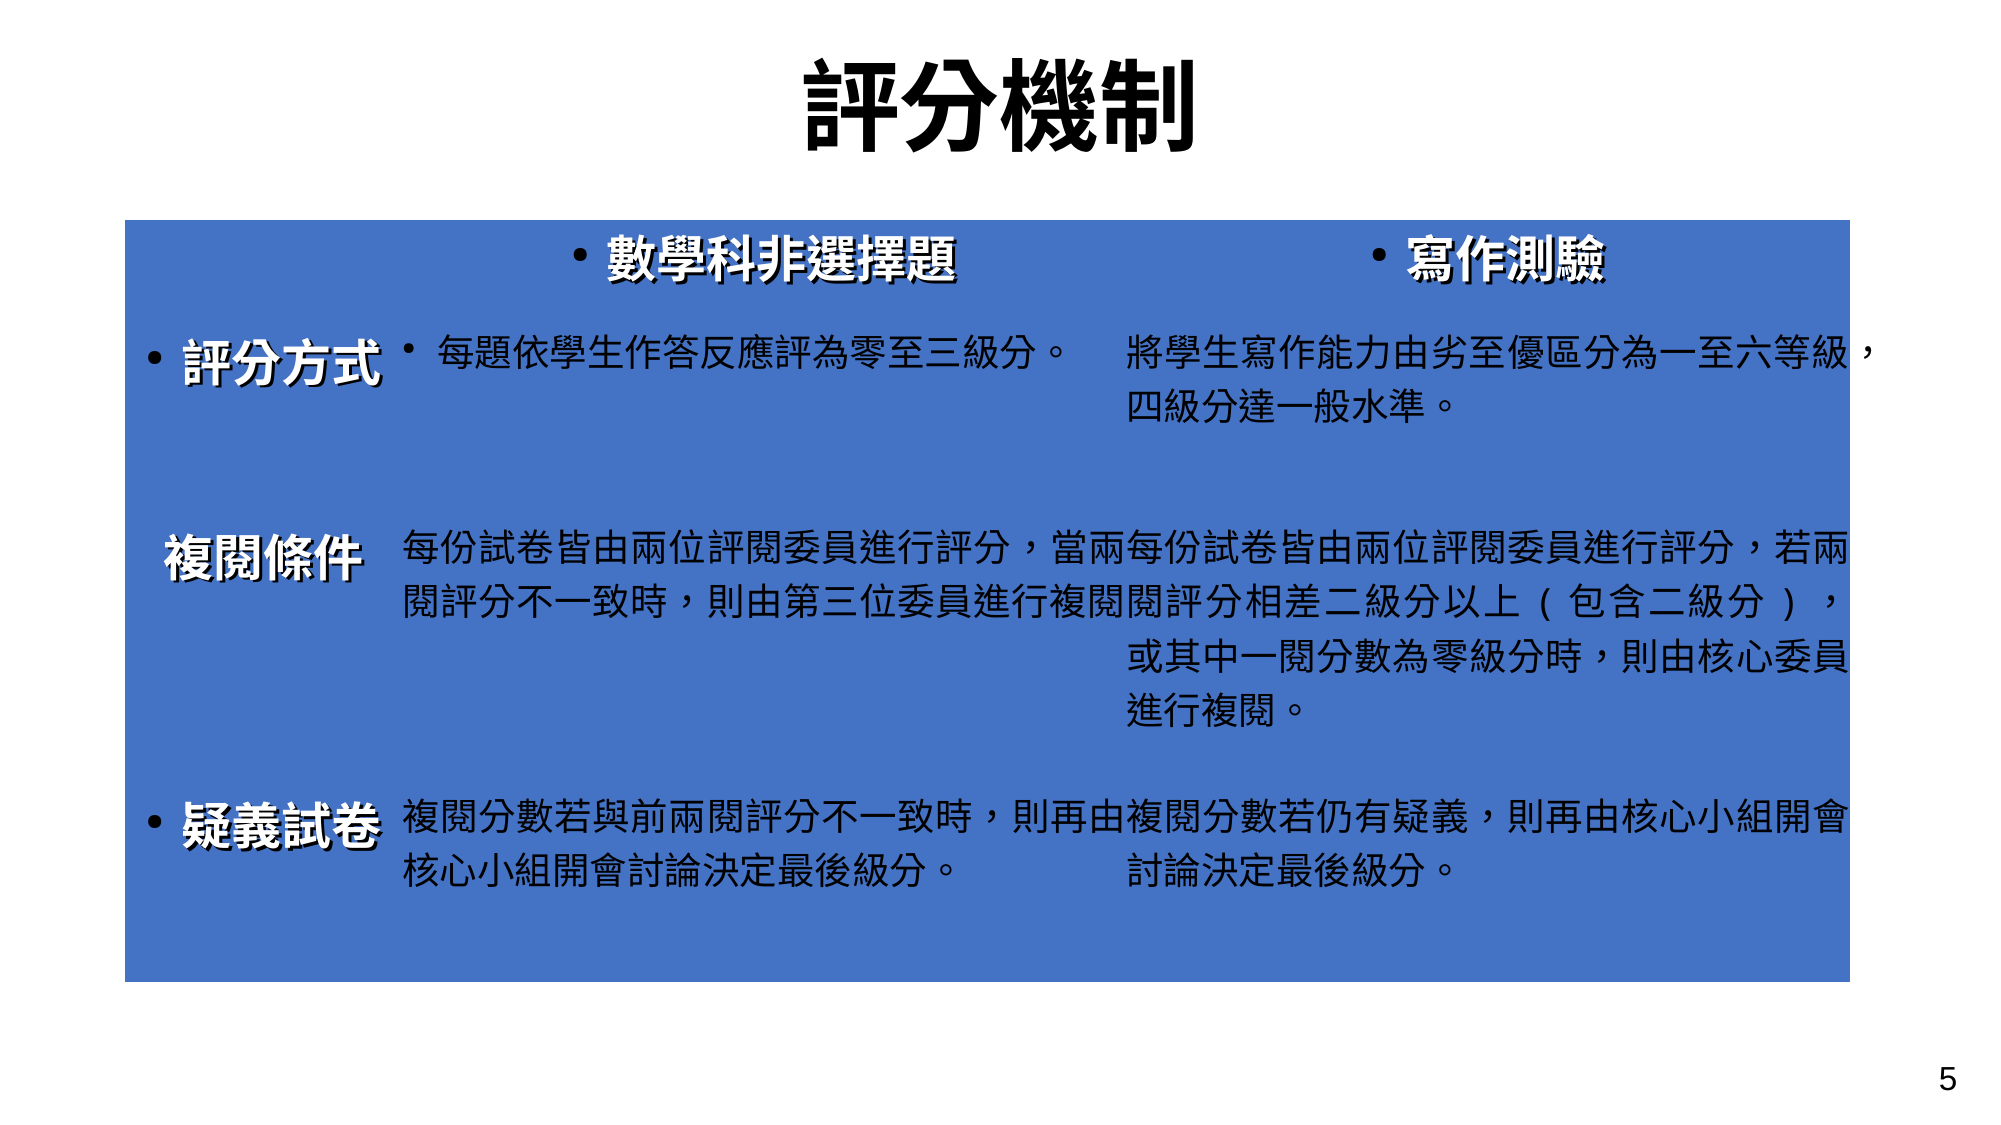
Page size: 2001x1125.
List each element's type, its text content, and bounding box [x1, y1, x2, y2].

table_cell 複閱分數若與前兩閱評分不一致時，則再由核心小組開會討論決定最後級分。 [402, 787, 1126, 982]
table_cell 複閱分數若仍有疑義，則再由核心小組開會討論決定最後級分。 [1126, 787, 1850, 982]
table_cell 每份試卷皆由兩位評閱委員進行評分，若兩閱評分相差二級分以上(包含二級分)，或其中一閱分數為零級分時，則由核心委員進行複閱。 [1126, 518, 1850, 787]
table_cell 疑義試卷 [125, 787, 402, 982]
table_header 數學科非選擇題 [402, 220, 1126, 323]
title 評分機制 [137, 2, 1863, 220]
table_cell 將學生寫作能力由劣至優區分為一至六等級，四級分達一般水準。 [1126, 323, 1850, 518]
table_header 寫作測驗 [1126, 220, 1850, 323]
table_header [125, 220, 402, 323]
table_cell 每題依學生作答反應評為零至三級分。 [402, 323, 1126, 518]
table_cell 每份試卷皆由兩位評閱委員進行評分，當兩閱評分不一致時，則由第三位委員進行複閱。 [402, 518, 1126, 787]
table_cell 評分方式 [125, 323, 402, 518]
table_cell 複閱條件 [125, 518, 402, 787]
text_box 5 [1923, 1047, 2000, 1108]
